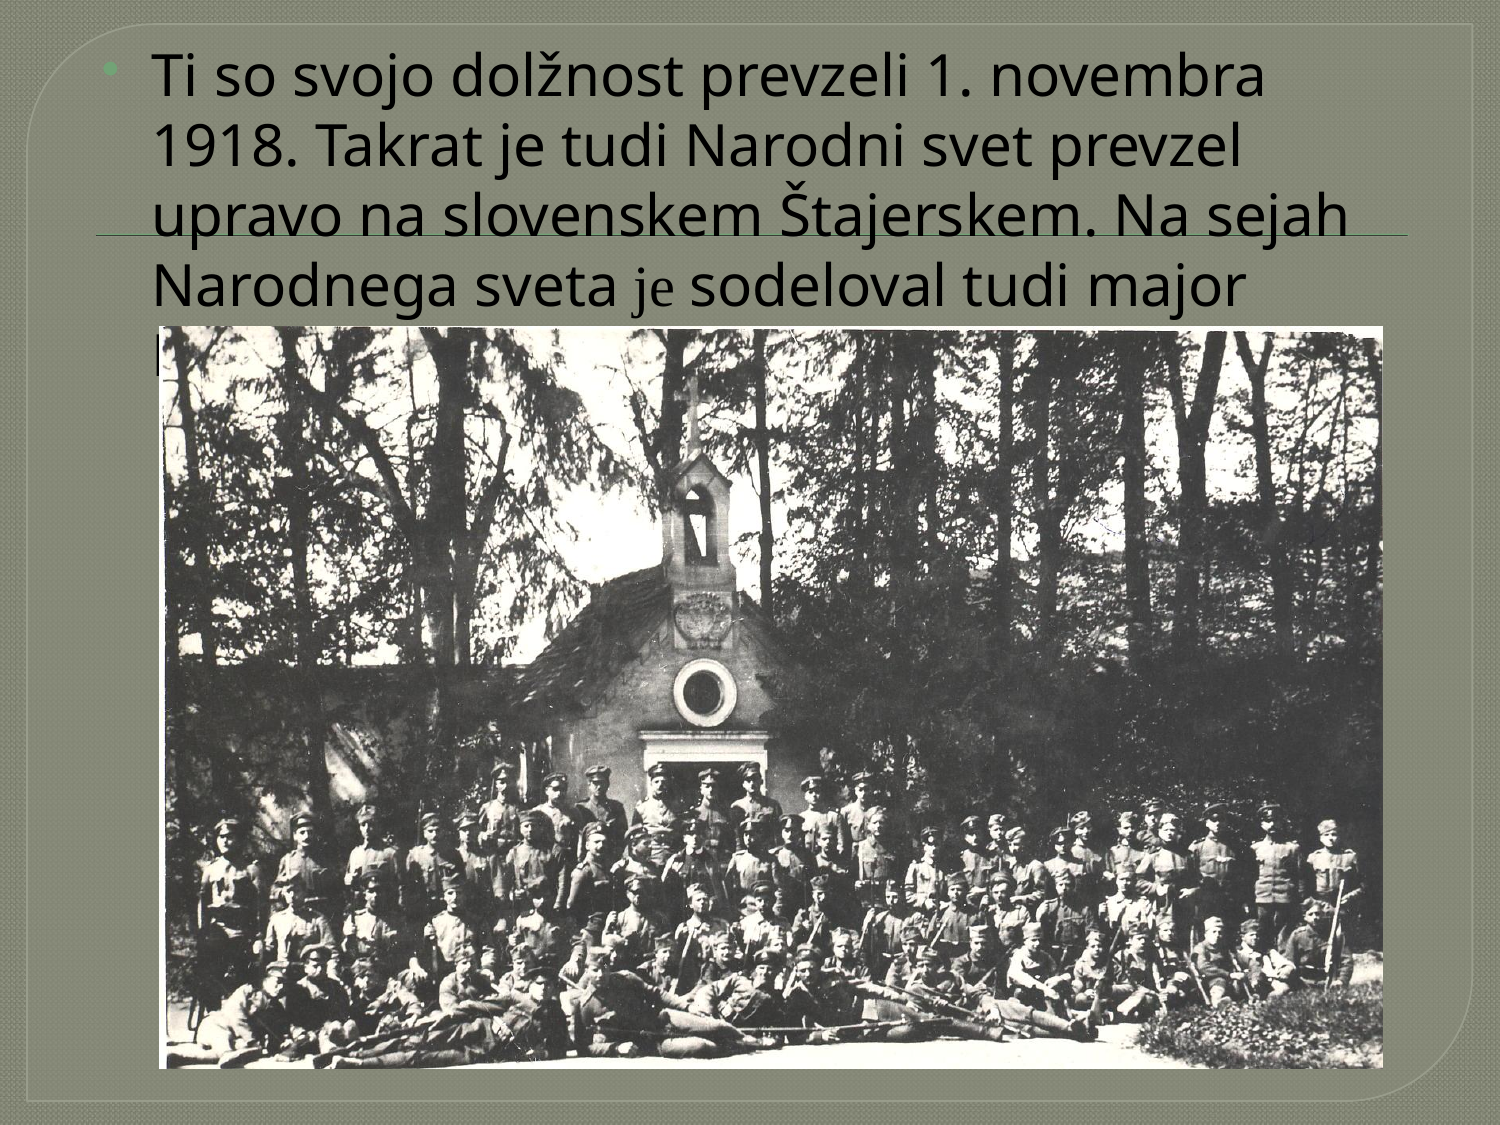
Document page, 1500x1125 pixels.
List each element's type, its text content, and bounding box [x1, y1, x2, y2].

picture [0, 0, 1500, 1125]
list Ti so svojo dolžnost prevzeli 1. novembra 1918. Takrat je tudi Narodni svet prevzel upravo na slovenskem Štajerskem. Na sejah Narodnega sveta je sodeloval tudi major Rudolf Maister. [88, 31, 1425, 1013]
